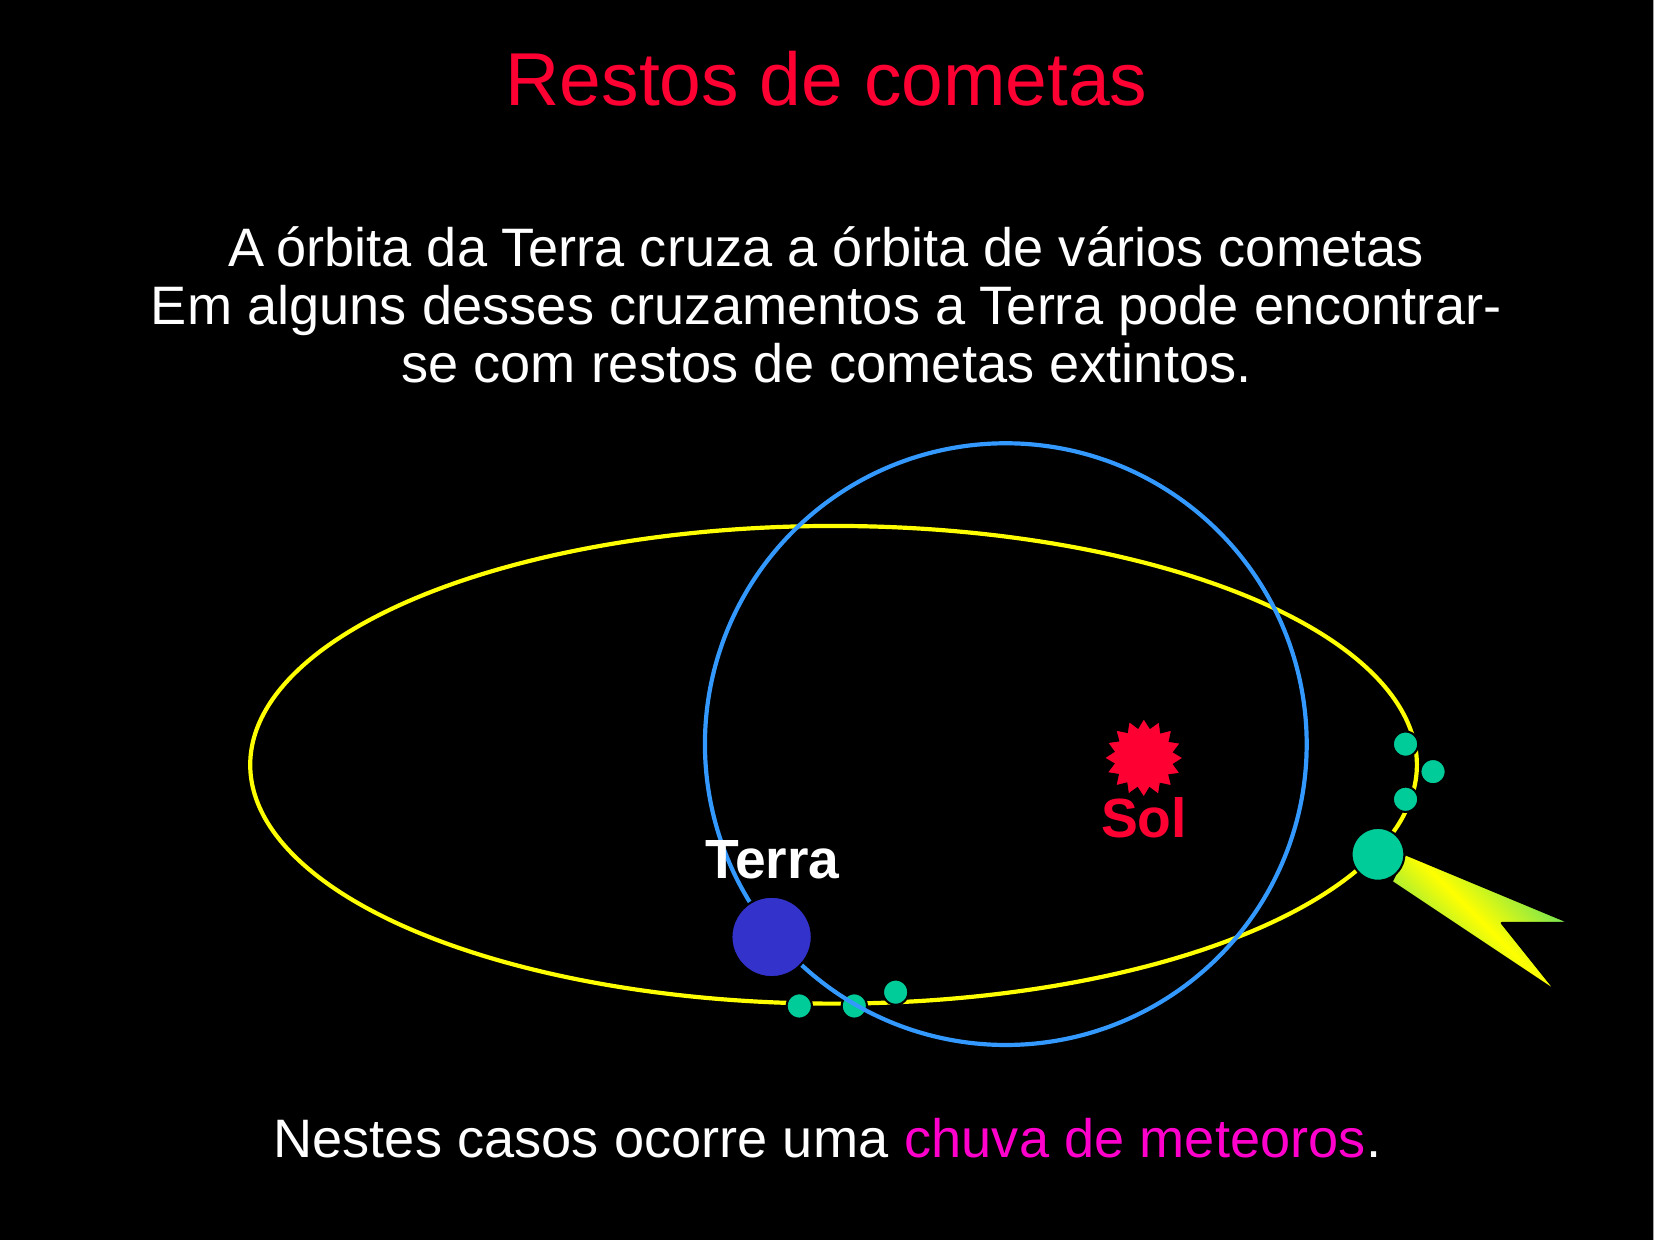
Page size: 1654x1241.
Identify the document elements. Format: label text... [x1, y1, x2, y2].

text_box [1391, 854, 1571, 992]
text_box [731, 899, 812, 978]
text_box Sol [1085, 782, 1202, 858]
title Restos de cometas A órbita da Terra cruza a órbita de vários cometas Em alguns desses cruzamentos a Terra pode encontrar-se com restos de cometas extintos. [124, 31, 1530, 404]
text_box Nestes casos ocorre uma chuva de meteoros. [258, 1101, 1397, 1184]
text_box [1103, 717, 1185, 782]
text_box Terra [689, 823, 855, 899]
